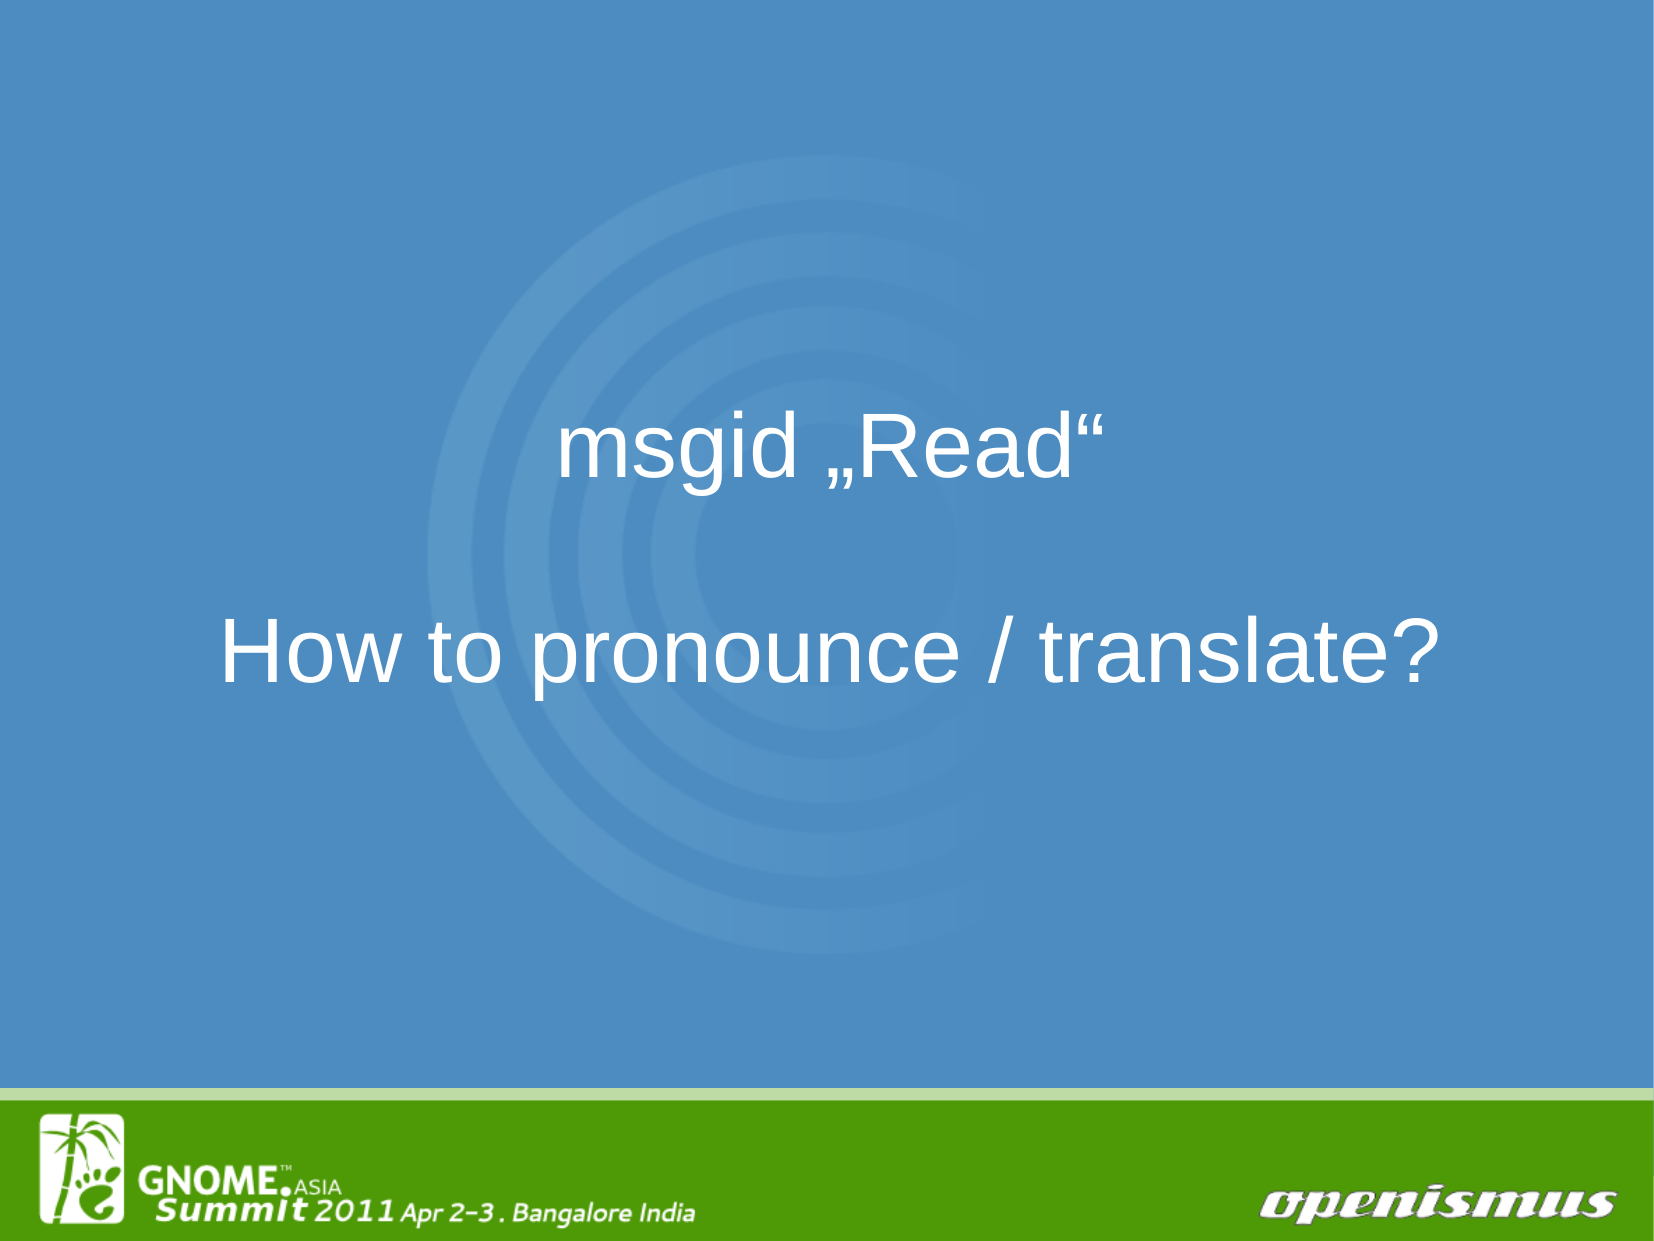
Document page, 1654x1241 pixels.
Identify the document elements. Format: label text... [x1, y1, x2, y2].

picture [0, 0, 1654, 1241]
title msgid „Read“ How to pronounce / translate? [120, 394, 1542, 704]
